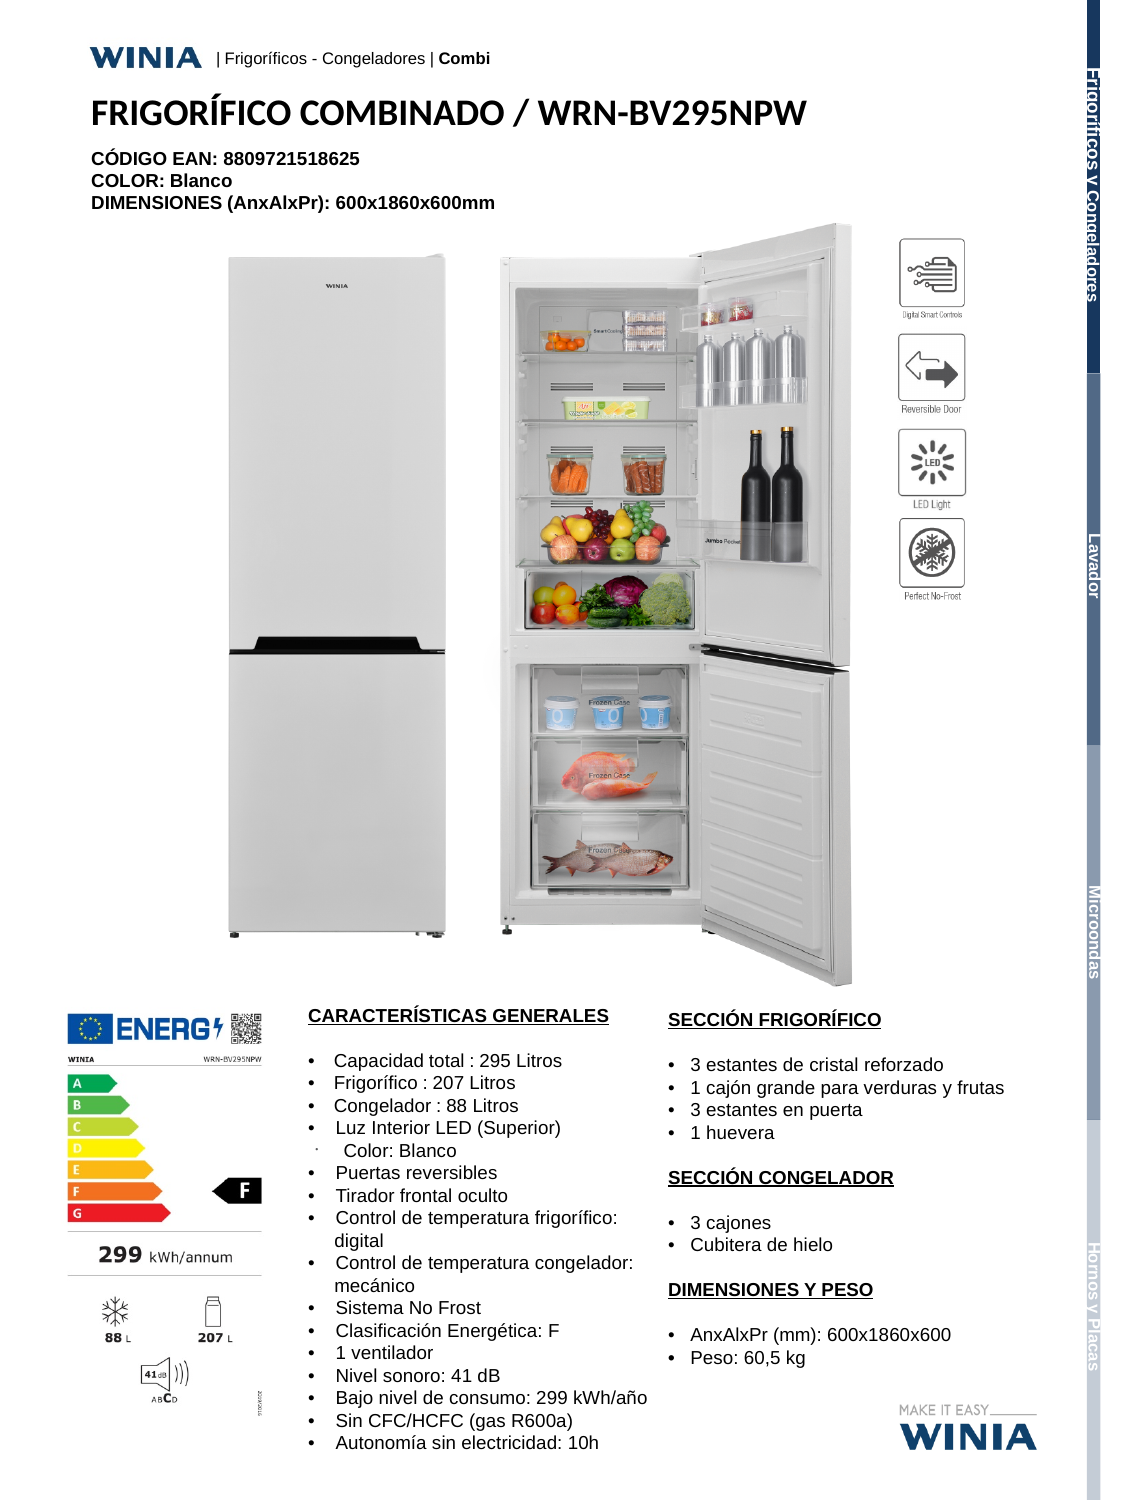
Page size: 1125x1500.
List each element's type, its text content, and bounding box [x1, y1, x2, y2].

picture [899, 517, 965, 602]
picture [481, 216, 865, 993]
picture [899, 237, 965, 320]
text_box [1087, 1372, 1100, 1500]
text_box [1087, 303, 1100, 533]
text_box Hornos y Placas [1078, 1242, 1106, 1372]
picture [61, 1007, 268, 1422]
text_box SECCIÓN FRIGORÍFICO • 3 estantes de cristal reforzado • 1 cajón grande para verduras y frutas • 3 estantes en puerta • 1 huevera SECCIÓN CONGELADOR • 3 cajones • Cubitera de hielo DIMENSIONES Y PESO • AnxAlxPr (mm): 600x1860x600 • Peso: 60,5 kg [653, 1000, 1026, 1376]
text_box | Frigoríficos - Congeladores | Combi [216, 48, 491, 75]
picture [87, 37, 205, 77]
text_box CARACTERÍSTICAS GENERALES • Capacidad total : 295 Litros • Frigorífico : 207 Litros • Congelador : 88 Litros • Luz Interior LED (Superior) Color: Blanco • Puertas reversibles • Tirador frontal oculto • Control de temperatura frigorífico: digital • Control de temperatura congelador: mecánico • Sistema No Frost • Clasificación Energética: F • 1 ventilador • Nivel sonoro: 41 dB • Bajo nivel de consumo: 299 kWh/año • Sin CFC/HCFC (gas R600a) • Autonomía sin electricidad: 10h [293, 996, 671, 1462]
text_box [1087, 600, 1100, 885]
text_box [1087, 0, 1100, 67]
picture [893, 1398, 1047, 1459]
text_box Microondas [1079, 885, 1107, 980]
text_box Lavadoras – Secadoras – Lavavajillas [978, 533, 1106, 600]
picture [897, 326, 967, 420]
picture [215, 247, 452, 948]
text_box FRIGORÍFICO COMBINADO / WRN-BV295NPW [77, 81, 917, 140]
text_box CÓDIGO EAN: 8809721518625 COLOR: Blanco DIMENSIONES (AnxAlxPr): 600x1860x600mm [91, 146, 496, 266]
text_box Frigoríficos y Congeladores [1076, 67, 1106, 303]
picture [897, 421, 967, 515]
text_box [1087, 980, 1100, 1242]
